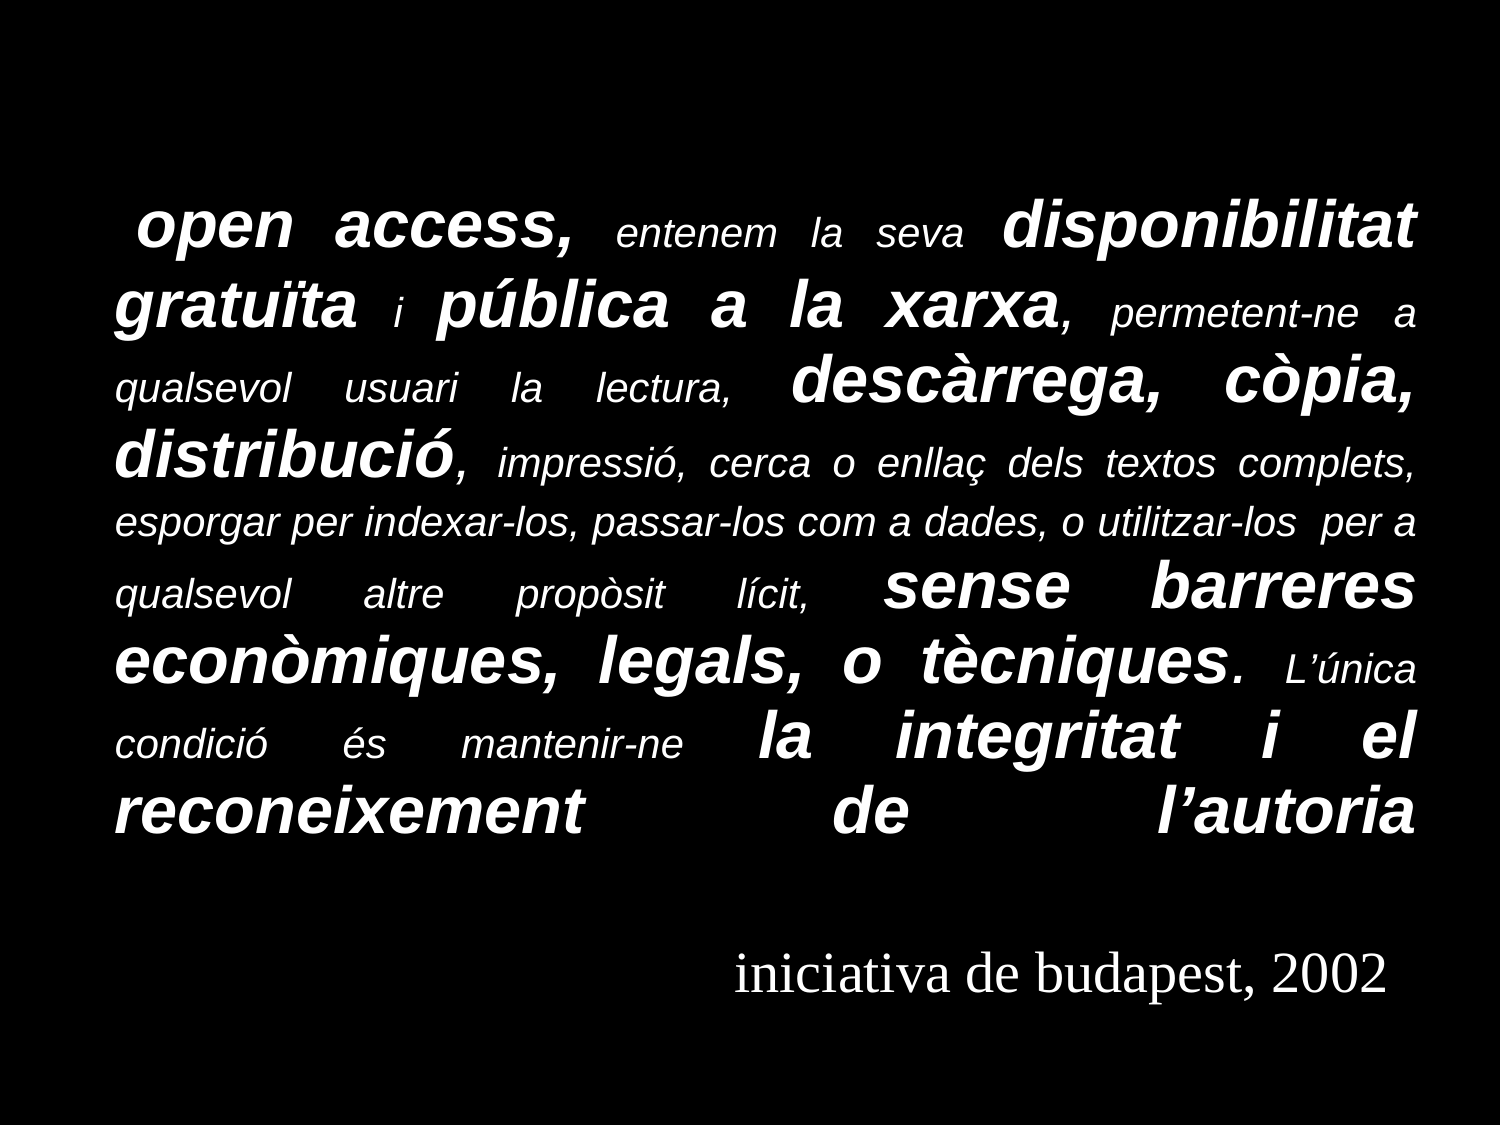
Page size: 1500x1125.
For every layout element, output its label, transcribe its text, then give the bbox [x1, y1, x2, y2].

title open access, entenem la seva disponibilitat gratuïta i pública a la xarxa, permetent-ne a qualsevol usuari la lectura, descàrrega, còpia, distribució, impressió, cerca o enllaç dels textos complets, esporgar per indexar-los, passar-los com a dades, o ﻿utilitzar-los per a qualsevol altre propòsit lícit, sense barreres econòmiques, legals, o tècniques. L’única condició és mantenir-ne la integritat i el reconeixement de l’autoria iniciativa de budapest, 2002 [59, 177, 1418, 1004]
